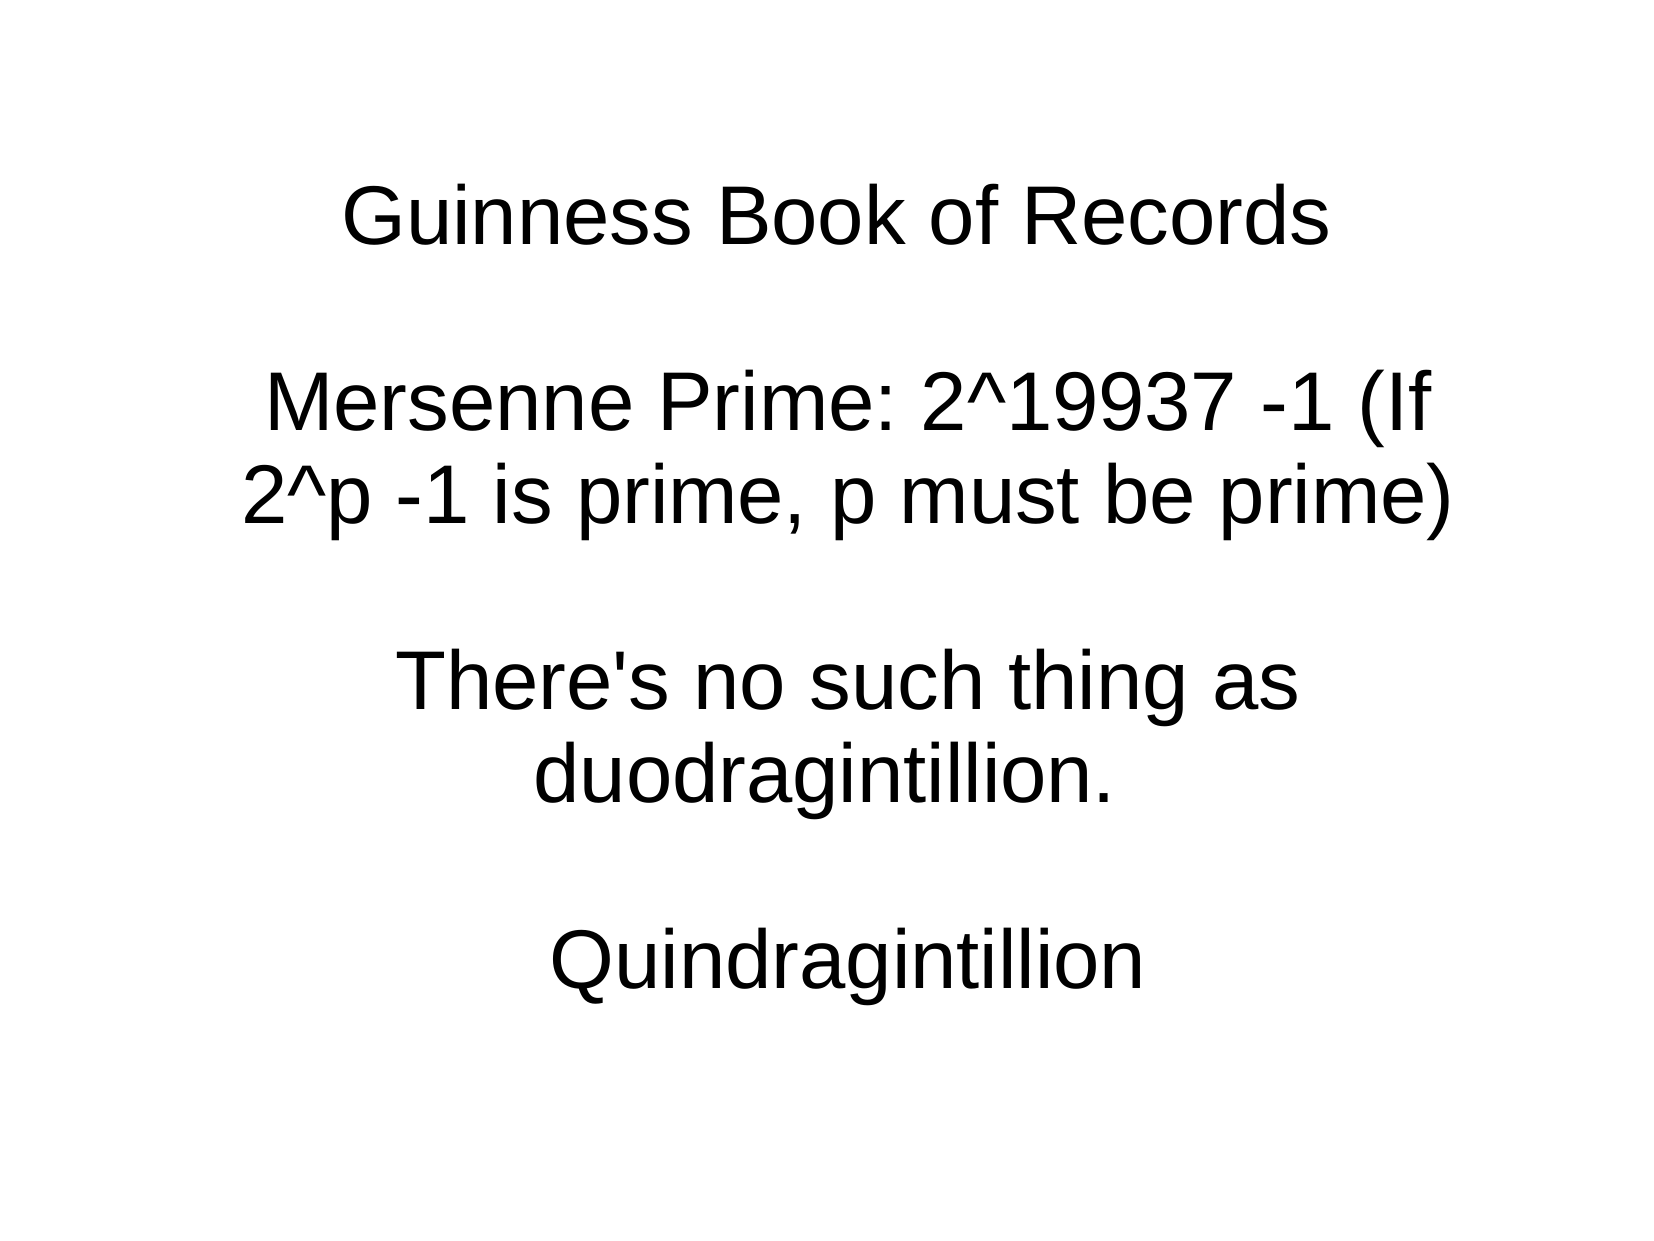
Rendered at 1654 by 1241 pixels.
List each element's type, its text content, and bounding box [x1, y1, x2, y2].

text_box Guinness Book of Records Mersenne Prime: 2^19937 -1 (If 2^p -1 is prime, p must be prime) There's no such thing as duodragintillion. Quindragintillion [181, 120, 1516, 1203]
subtitle [75, 56, 1564, 1017]
